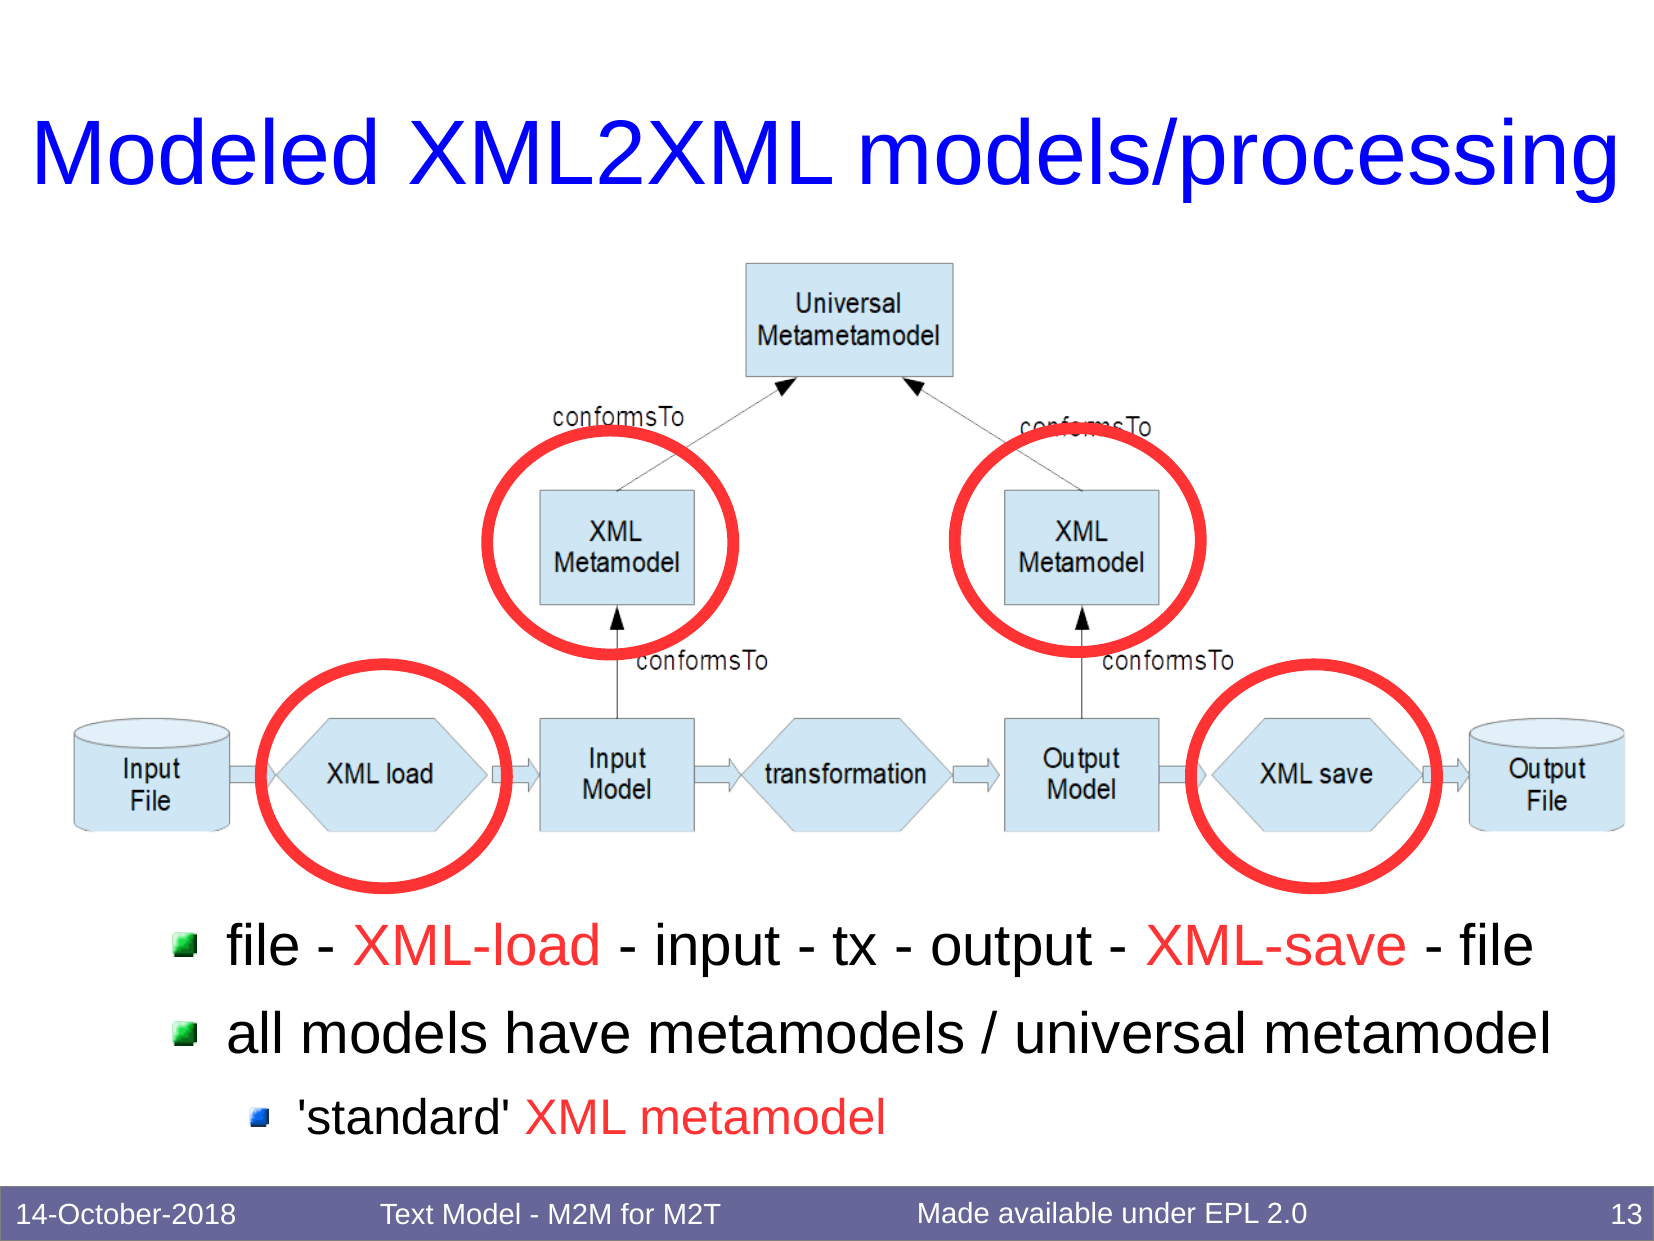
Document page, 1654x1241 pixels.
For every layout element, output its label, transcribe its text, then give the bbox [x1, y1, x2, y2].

picture [267, 671, 500, 882]
list file - XML-load - input - tx - output - XML-save - file all models have metamodels / universal metamodel 'standard' XML metamodel [84, 912, 1558, 1241]
picture [1197, 671, 1431, 882]
title Modeled XML2XML models/processing [19, 49, 1634, 257]
picture [22, 206, 1654, 888]
